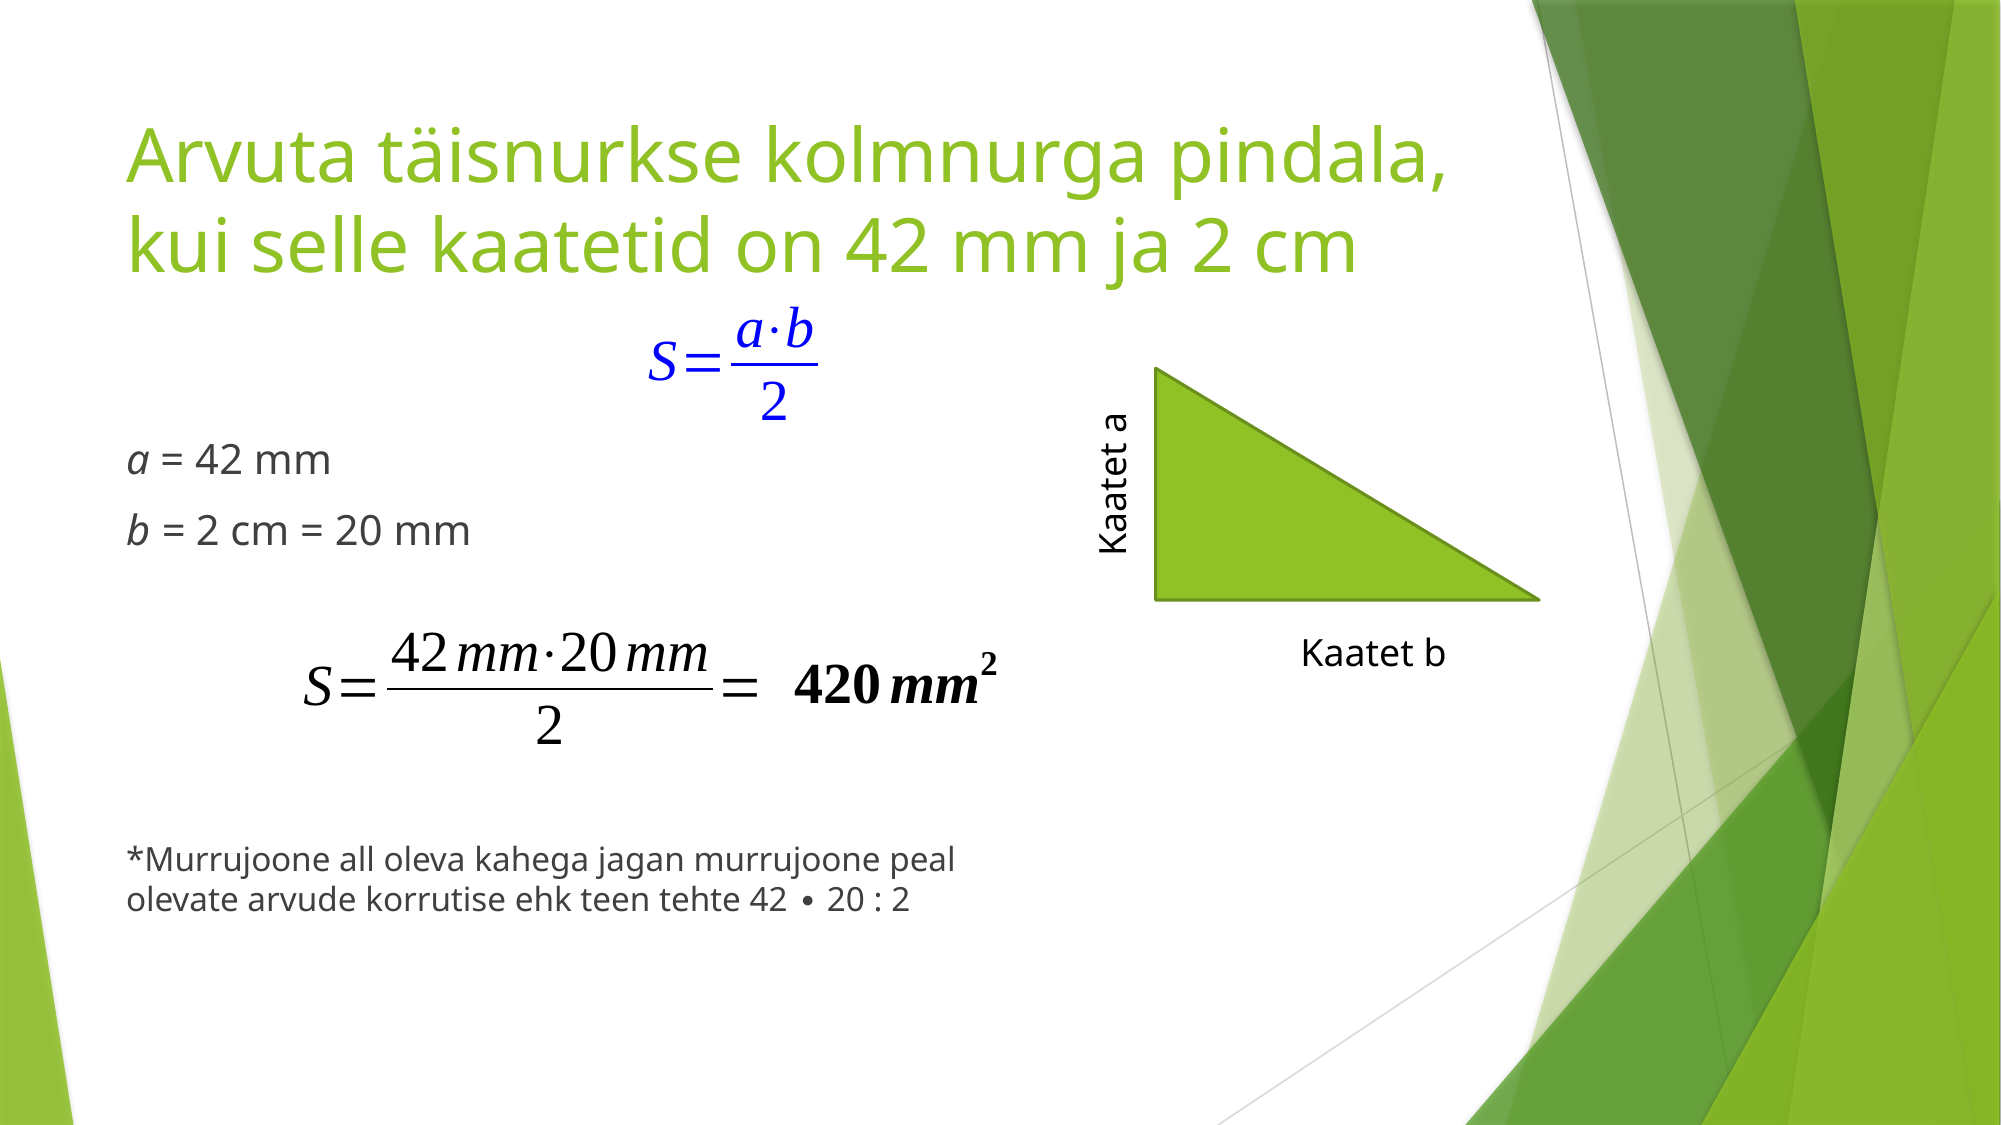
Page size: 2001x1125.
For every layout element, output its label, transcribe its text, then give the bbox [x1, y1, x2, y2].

text_box Kaatet a [1081, 397, 1141, 572]
list a = 42 mm b = 2 cm = 20 mm *Murrujoone all oleva kahega jagan murrujoone peal olevate arvude korrutise ehk teen tehte 42 ∙ 20 : 2 [111, 354, 1067, 1018]
text_box Kaatet b [1285, 621, 1462, 682]
chart [786, 643, 1004, 717]
title Arvuta täisnurkse kolmnurga pindala, kui selle kaatetid on 42 mm ja 2 cm [111, 99, 1522, 317]
chart [295, 620, 771, 758]
text_box [1155, 368, 1540, 601]
chart [640, 295, 827, 433]
